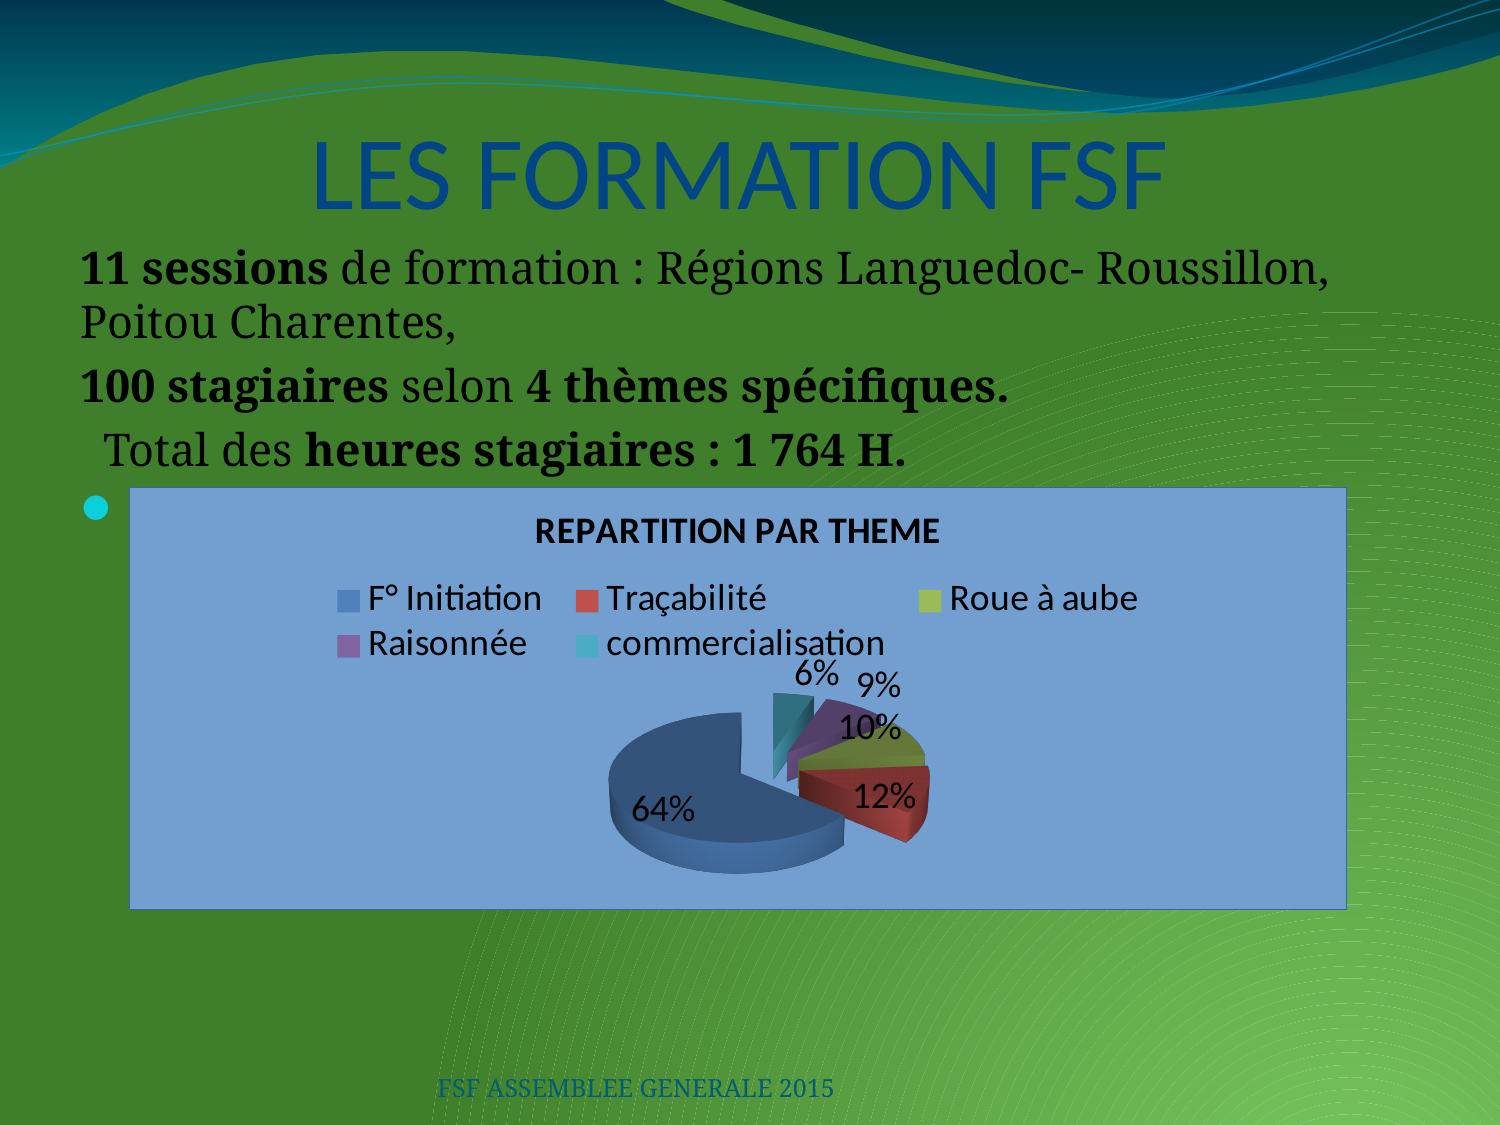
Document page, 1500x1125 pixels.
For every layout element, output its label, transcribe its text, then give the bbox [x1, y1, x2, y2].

list 11 sessions de formation : Régions Languedoc- Roussillon, Poitou Charentes, 100 stagiaires selon 4 thèmes spécifiques. Total des heures stagiaires : 1 764 H. [64, 231, 1415, 485]
text_box FSF ASSEMBLEE GENERALE 2015 [437, 1042, 988, 1103]
chart [129, 487, 1347, 910]
title LES FORMATION FSF [64, 42, 1415, 231]
